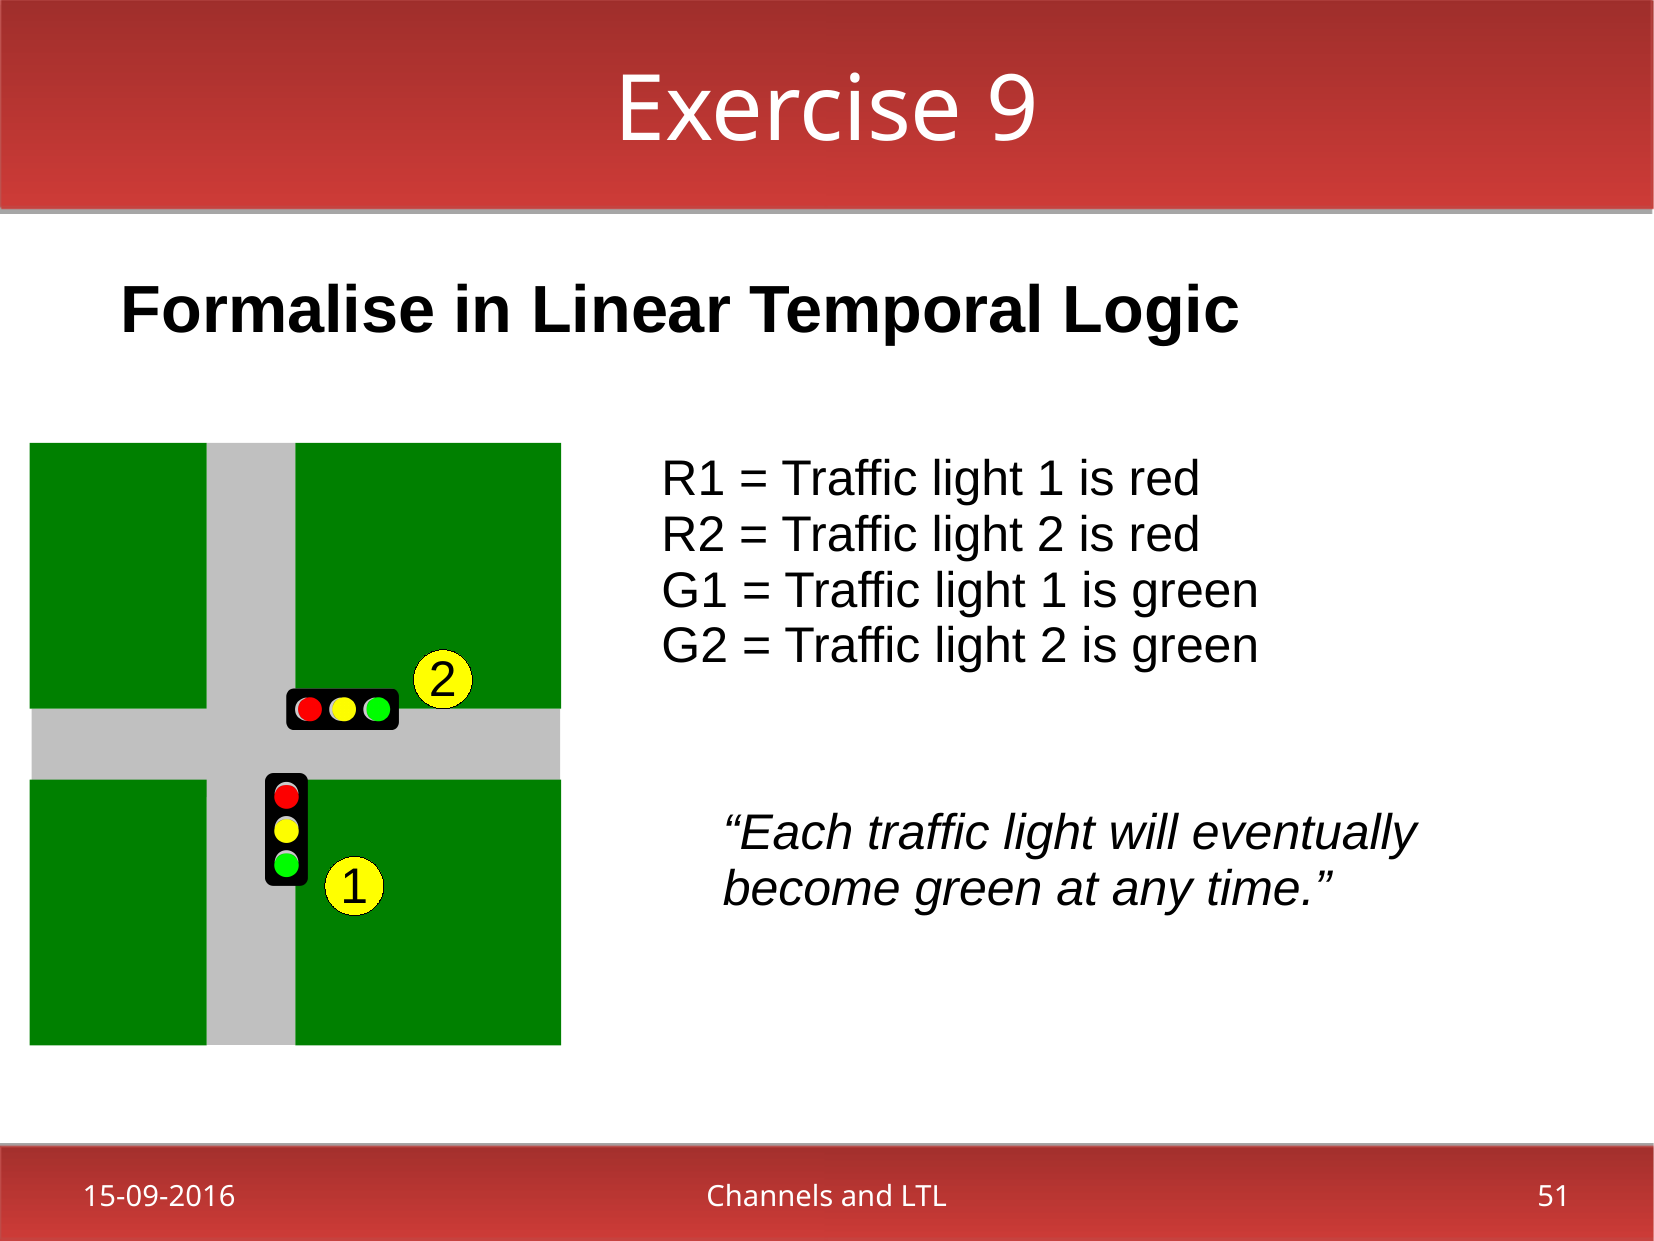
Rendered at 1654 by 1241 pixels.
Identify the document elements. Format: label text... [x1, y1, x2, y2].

text_box [29, 442, 562, 1046]
text_box R1 = Traffic light 1 is red R2 = Traffic light 2 is red G1 = Traffic light 1 is green G2 = Traffic light 2 is green [646, 442, 1275, 681]
text_box 1 [324, 856, 384, 916]
picture [286, 688, 399, 730]
picture [265, 773, 308, 886]
text_box Formalise in Linear Temporal Logic [105, 264, 1259, 355]
title Exercise 9 [59, 31, 1595, 178]
picture [0, 0, 1654, 214]
text_box “Each traffic light will eventually become green at any time.” [708, 797, 1446, 924]
picture [0, 1143, 1654, 1241]
text_box 2 [413, 649, 473, 709]
